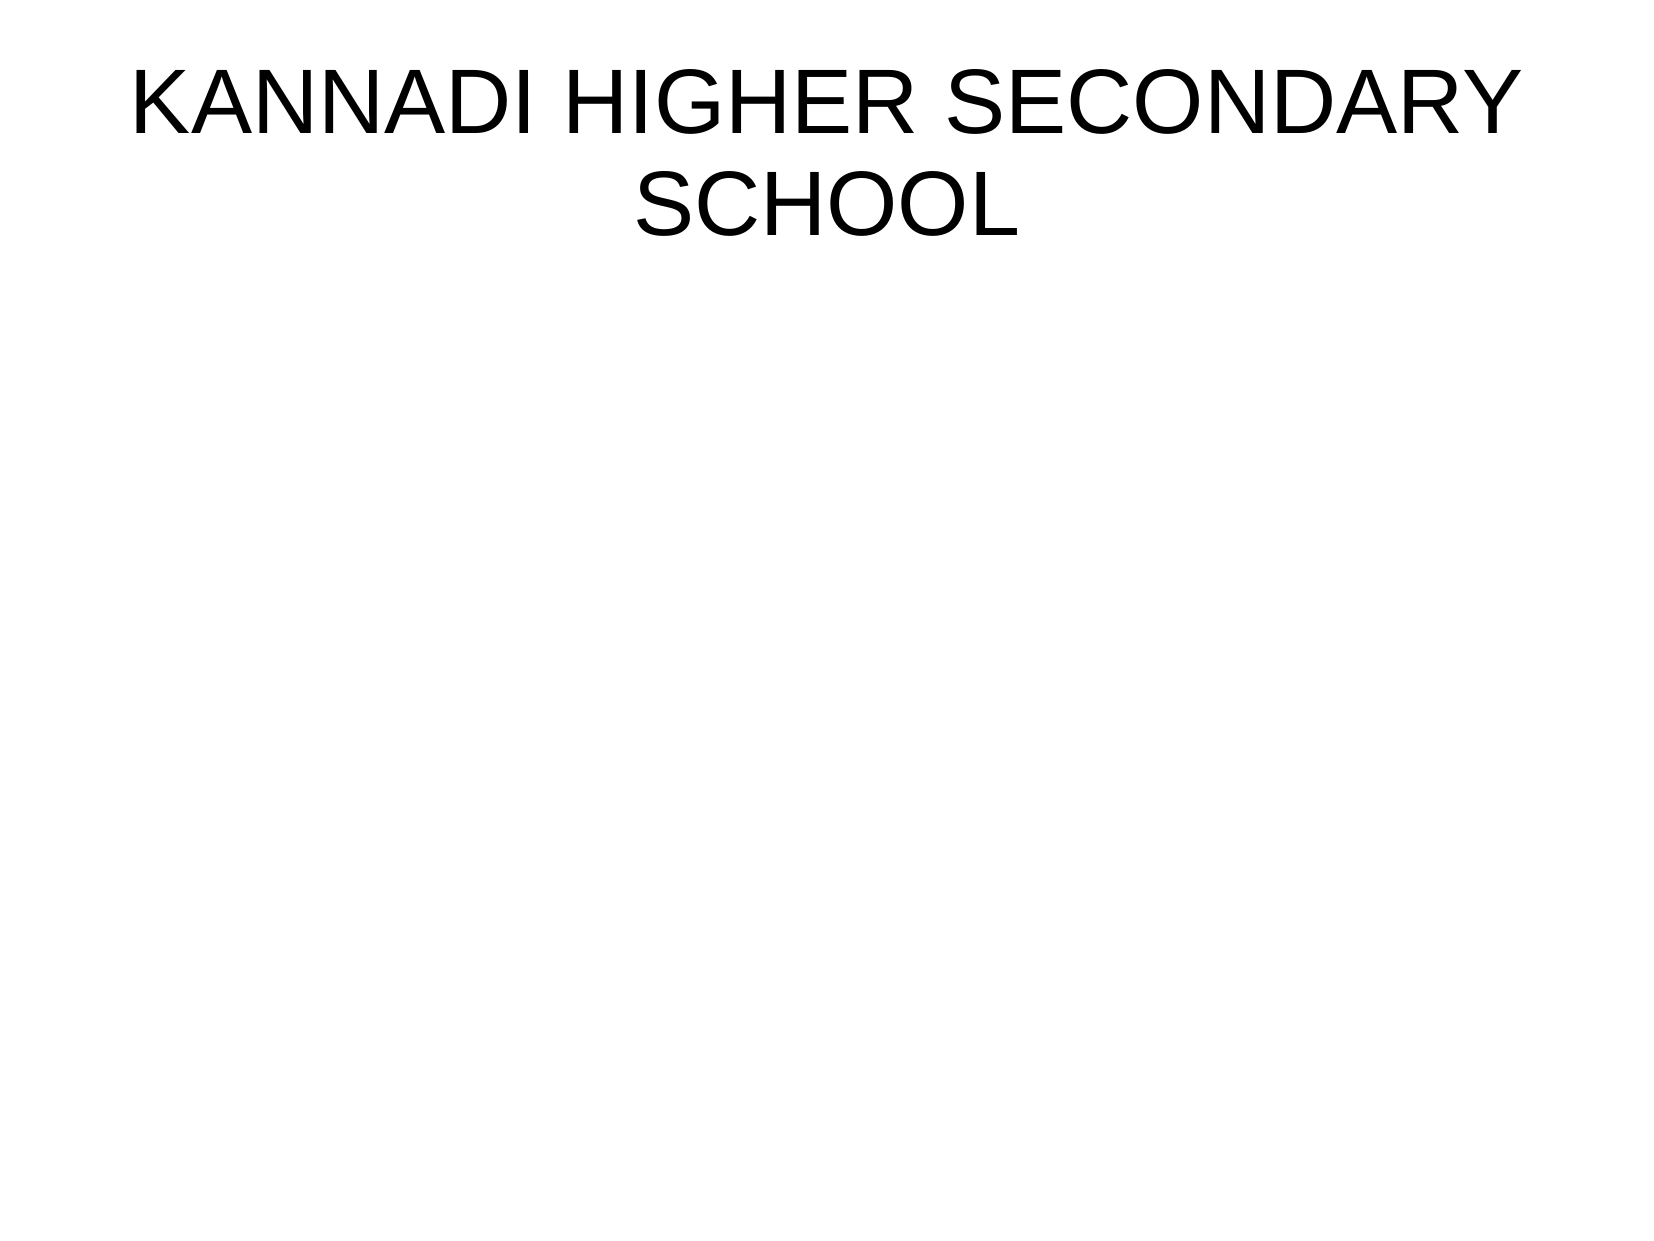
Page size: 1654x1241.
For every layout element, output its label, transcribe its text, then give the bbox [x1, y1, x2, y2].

title KANNADI HIGHER SECONDARY SCHOOL [82, 49, 1571, 257]
